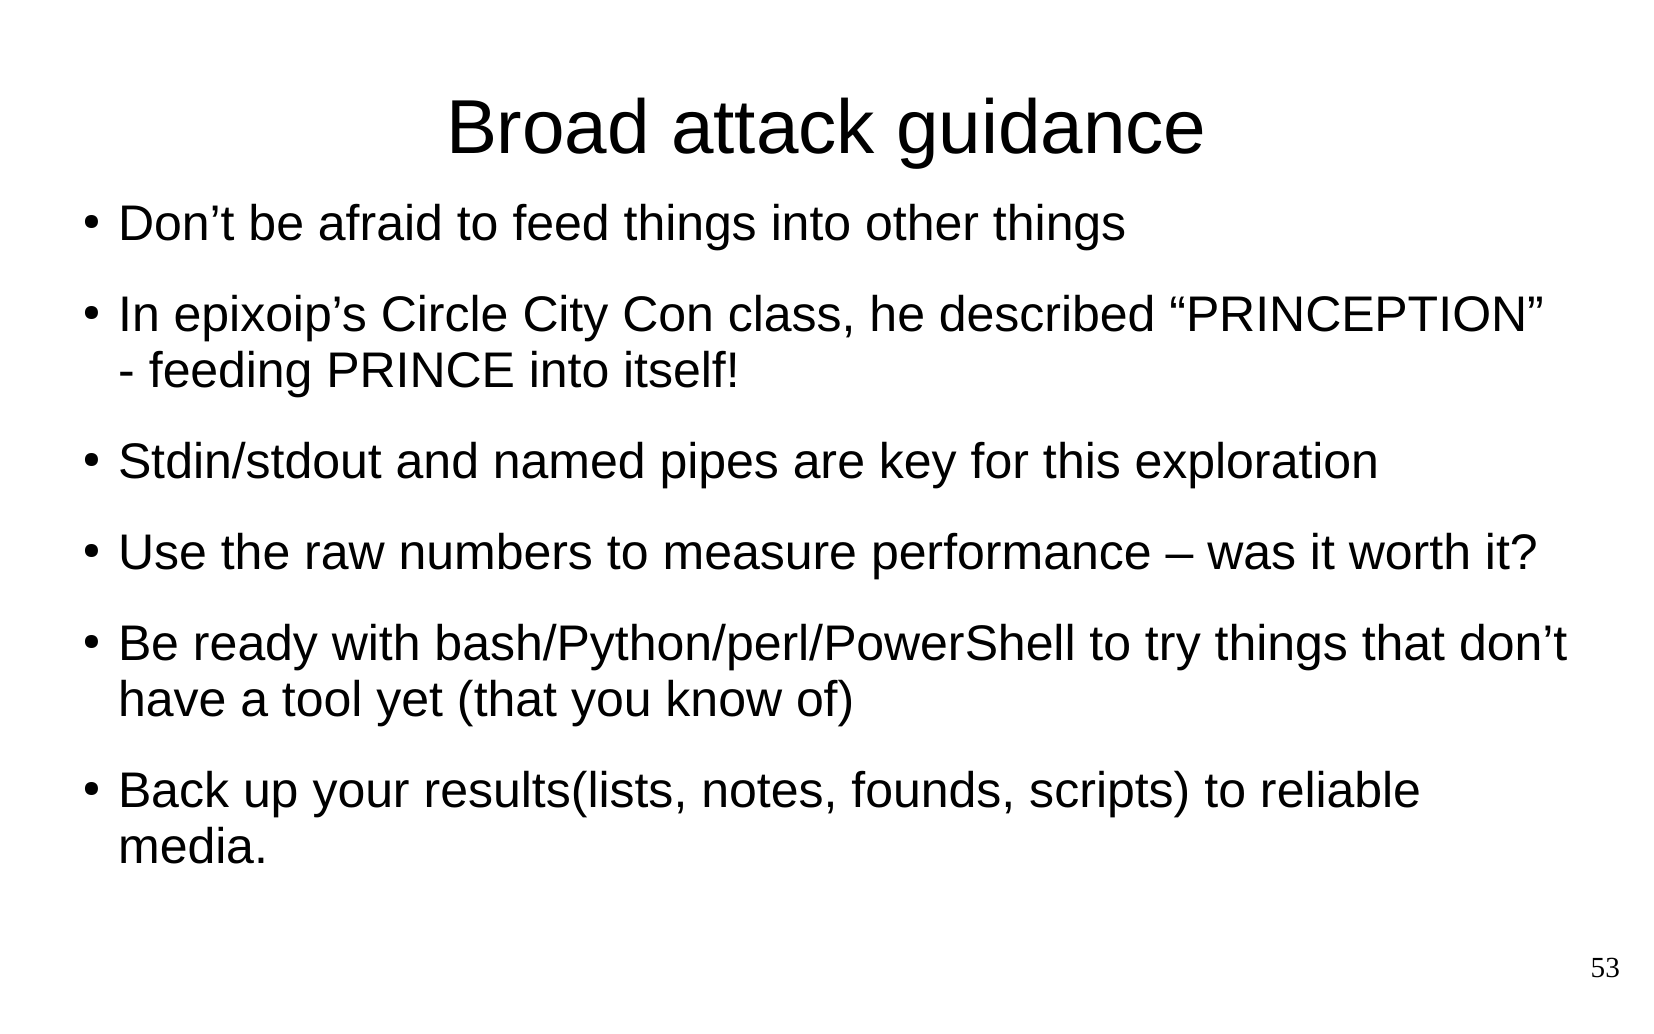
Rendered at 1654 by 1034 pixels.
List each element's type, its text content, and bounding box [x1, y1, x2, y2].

subtitle Don’t be afraid to feed things into other things In epixoip’s Circle City Con class, he described “PRINCEPTION” - feeding PRINCE into itself! Stdin/stdout and named pipes are key for this exploration Use the raw numbers to measure performance – was it worth it? Be ready with bash/Python/perl/PowerShell to try things that don’t have a tool yet (that you know of) Back up your results(lists, notes, founds, scripts) to reliable media. [82, 195, 1571, 961]
title Broad attack guidance [82, 41, 1571, 195]
text_box <number> [1560, 951, 1621, 1023]
